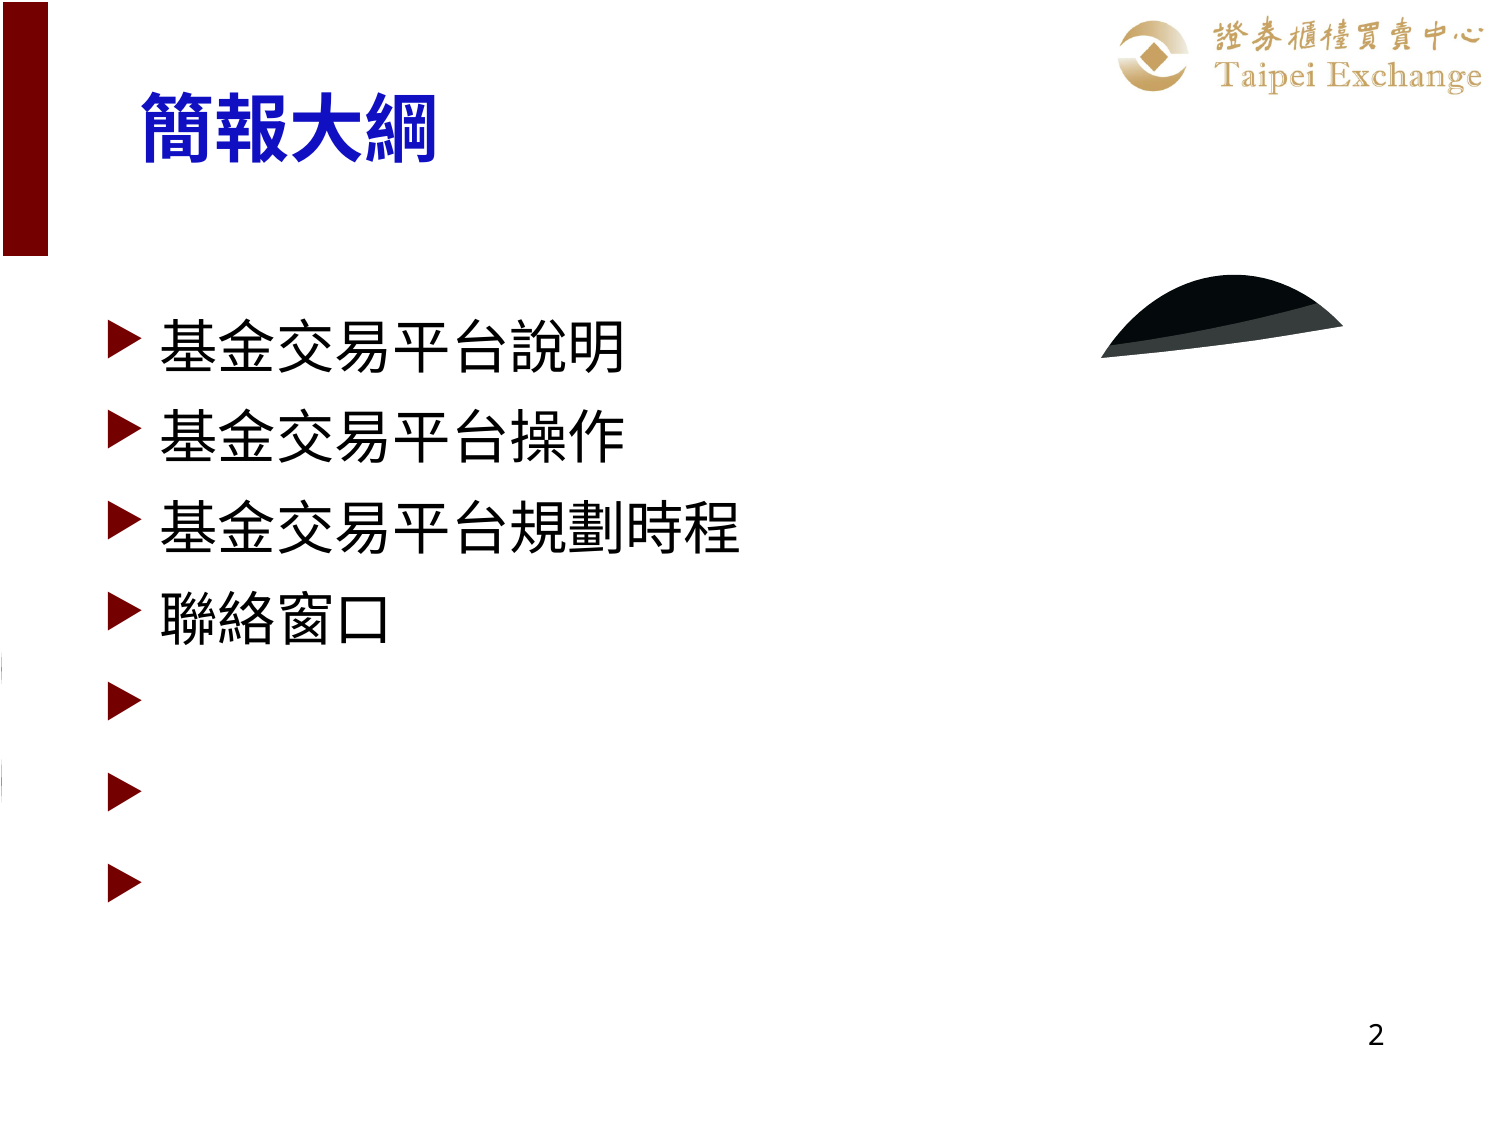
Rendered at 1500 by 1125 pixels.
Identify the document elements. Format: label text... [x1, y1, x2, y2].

list 基金交易平台說明 基金交易平台操作 基金交易平台規劃時程 聯絡窗口 [88, 302, 1223, 864]
title 簡報大綱 [124, 68, 1230, 185]
